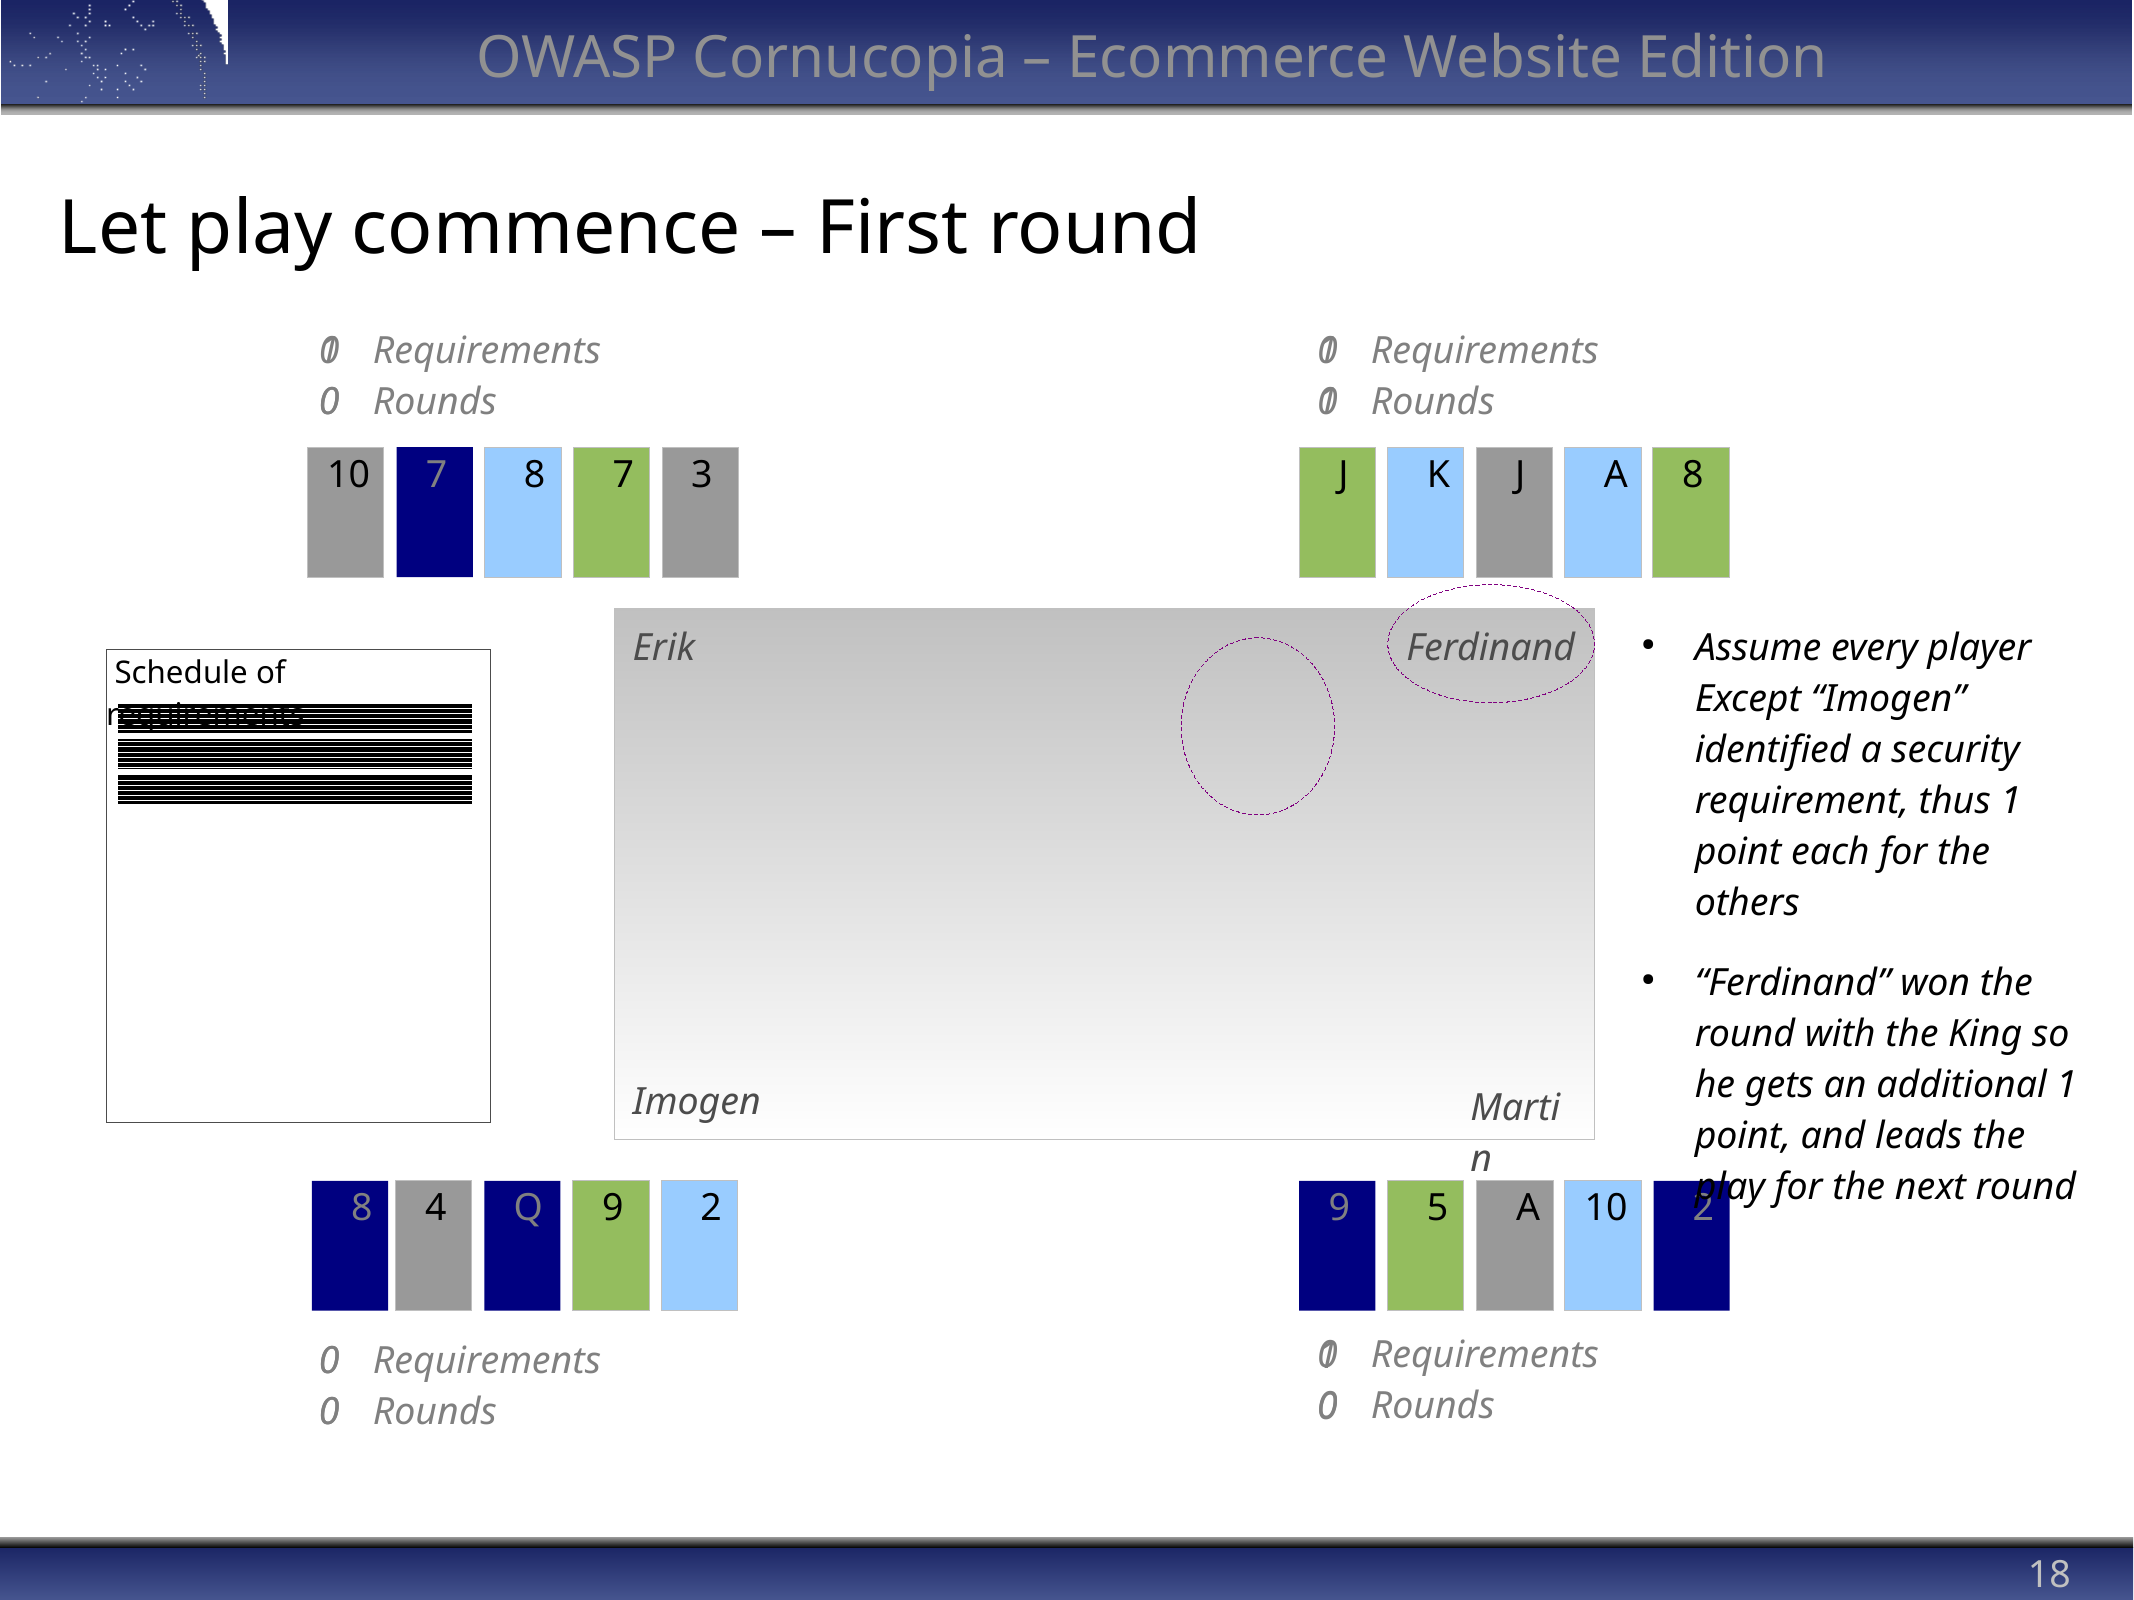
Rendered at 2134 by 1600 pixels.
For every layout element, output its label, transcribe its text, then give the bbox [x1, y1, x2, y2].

list 2 [661, 1180, 738, 1311]
list Requirements Rounds [1376, 323, 1654, 414]
list 4 [395, 1180, 472, 1311]
list K [1387, 447, 1464, 578]
list 10 [1564, 1180, 1642, 1311]
list 3 [662, 447, 739, 578]
list 7 [573, 447, 650, 578]
list A [1476, 1180, 1554, 1311]
list 9 [1299, 1180, 1376, 1311]
list J [1299, 447, 1376, 578]
list 1 0 [1316, 1328, 1388, 1419]
list [614, 608, 1595, 1140]
list 8 [484, 447, 562, 578]
list 0 0 [318, 1333, 378, 1424]
list 7 [396, 447, 473, 578]
list Requirements Rounds [1388, 1327, 1654, 1418]
list [118, 702, 473, 733]
list Erik [632, 620, 739, 681]
list Imogen [632, 1074, 798, 1135]
list 1 1 [1316, 323, 1376, 414]
list A [1564, 447, 1642, 578]
list 10 [307, 447, 384, 578]
list Schedule of requirements [106, 649, 491, 1123]
list Assume every player Except “Imogen” identified a security requirement, thus 1 point each for the others “Ferdinand” won the round with the King so he gets an additional 1 point, and leads the play for the next round [1624, 620, 2097, 1211]
list [118, 773, 473, 804]
list 8 [311, 1180, 389, 1311]
list Ferdinand [1406, 620, 1607, 681]
list J [1476, 447, 1553, 578]
list Requirements Rounds [378, 1333, 656, 1424]
list [118, 738, 473, 768]
list 2 [1653, 1211, 1730, 1311]
title Let play commence – First round [58, 124, 2126, 325]
list 9 [572, 1180, 650, 1311]
list Q [484, 1180, 561, 1311]
list 1 0 [318, 323, 378, 414]
list 5 [1387, 1180, 1464, 1311]
list 8 [1652, 447, 1730, 578]
list Martin [1470, 1080, 1576, 1141]
list Requirements Rounds [378, 323, 656, 414]
